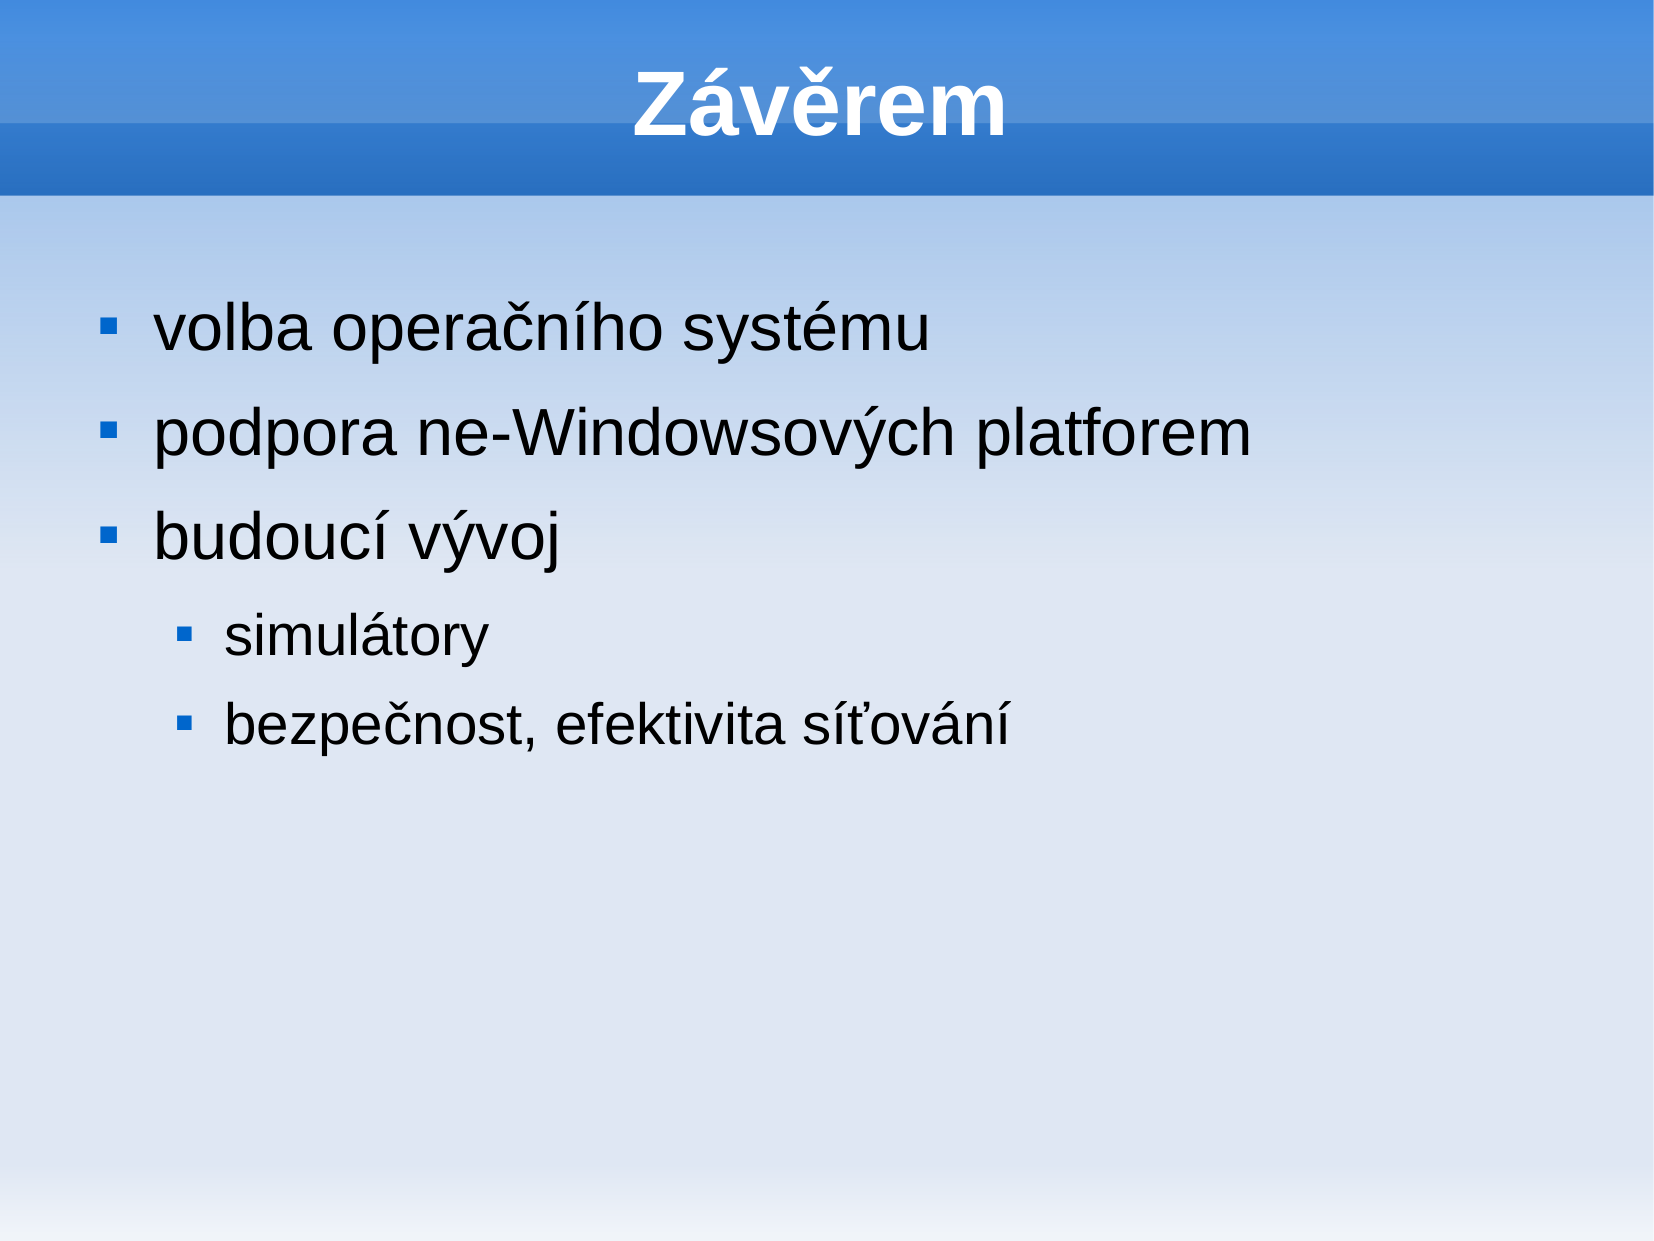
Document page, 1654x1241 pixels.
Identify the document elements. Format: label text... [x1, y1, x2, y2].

title Závěrem [76, 0, 1565, 208]
list volba operačního systému podpora ne-Windowsových platforem budoucí vývoj simulátory bezpečnost, efektivita síťování [82, 290, 1571, 1109]
picture [0, 0, 1654, 1241]
